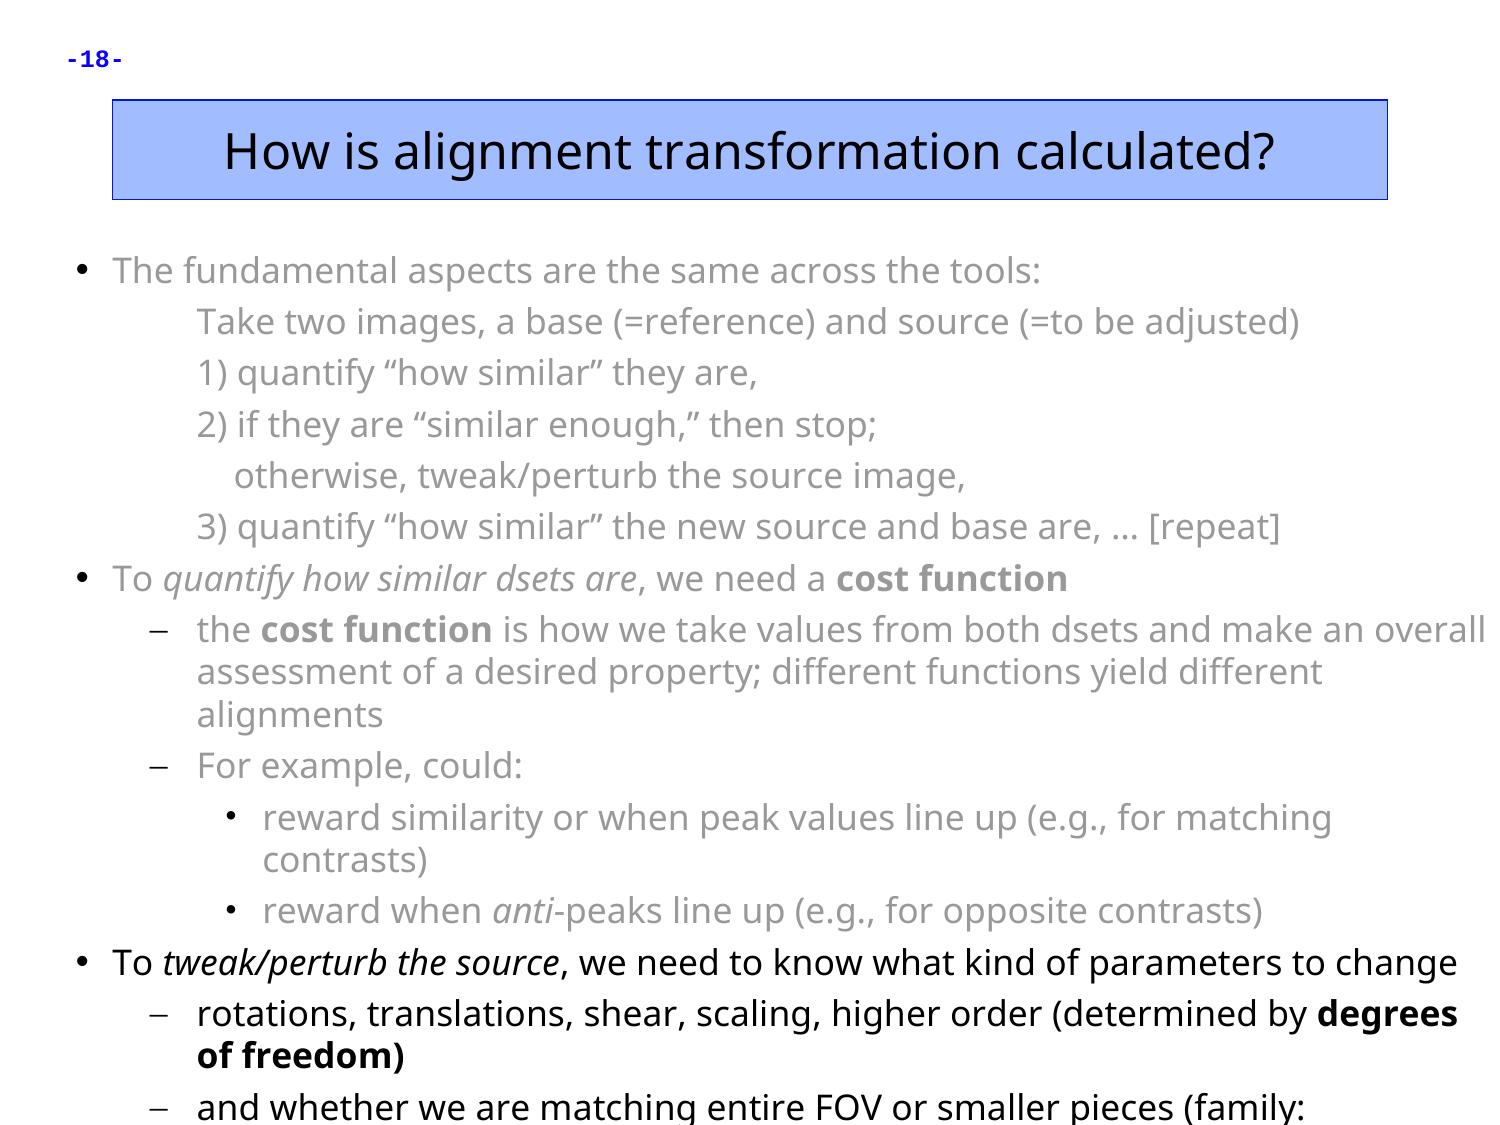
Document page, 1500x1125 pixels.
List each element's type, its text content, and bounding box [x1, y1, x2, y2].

text_box The fundamental aspects are the same across the tools: Take two images, a base (=reference) and source (=to be adjusted) 1) quantify “how similar” they are, 2) if they are “similar enough,” then stop; otherwise, tweak/perturb the source image, 3) quantify “how similar” the new source and base are, … [repeat] To quantify how similar dsets are, we need a cost function the cost function is how we take values from both dsets and make an overall assessment of a desired property; different functions yield different alignments For example, could: reward similarity or when peak values line up (e.g., for matching contrasts) reward when anti-peaks line up (e.g., for opposite contrasts) To tweak/perturb the source, we need to know what kind of parameters to change rotations, translations, shear, scaling, higher order (determined by degrees of freedom) and whether we are matching entire FOV or smaller pieces (family: linear/affine or nonlinear) [60, 239, 1500, 1040]
text_box How is alignment transformation calculated? [112, 99, 1388, 200]
